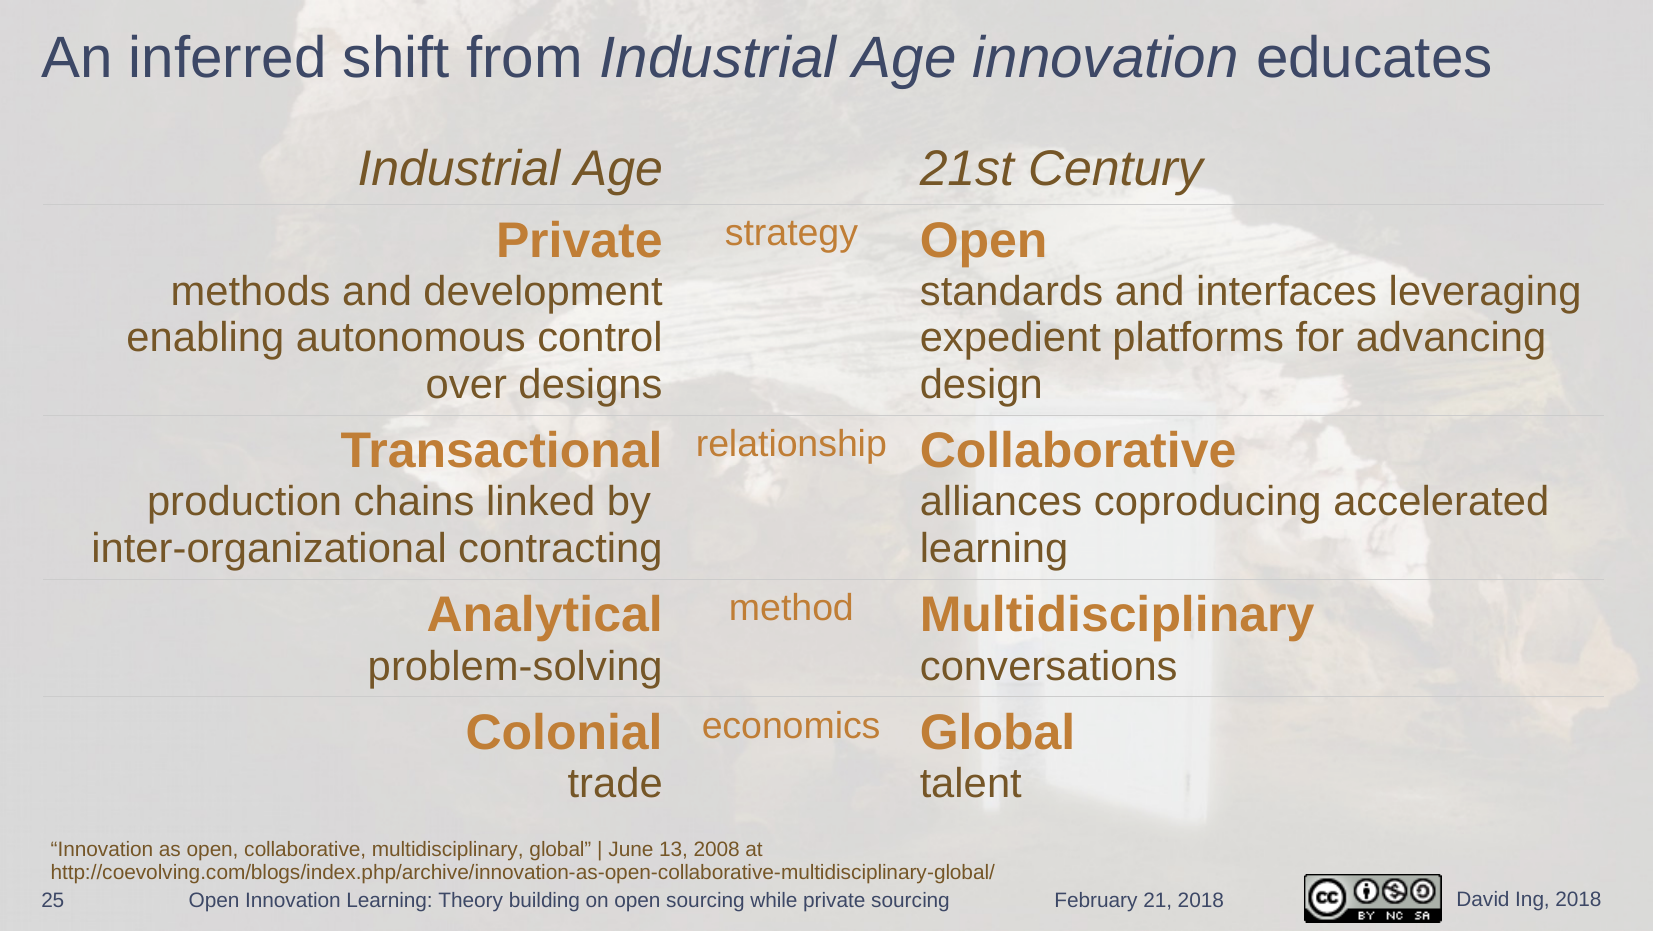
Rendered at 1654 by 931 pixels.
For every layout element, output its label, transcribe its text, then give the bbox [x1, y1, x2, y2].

table_cell Transactional production chains linked by inter-organizational contracting [43, 416, 678, 579]
table_cell economics [678, 697, 905, 814]
table_cell Multidisciplinary conversations [905, 580, 1604, 696]
table_cell Collaborative alliances coproducing accelerated learning [905, 416, 1604, 579]
table_cell Global talent [905, 697, 1604, 814]
table_cell method [678, 580, 905, 696]
table_cell Colonial trade [43, 697, 678, 814]
table_cell 4. [0, 0, 1653, 931]
title An inferred shift from Industrial Age innovation educates [41, 30, 1613, 126]
table_cell relationship [678, 416, 905, 579]
picture [1304, 892, 1442, 923]
table_cell Open standards and interfaces leveraging expedient platforms for advancing design [905, 205, 1604, 415]
table_header 21st Century [905, 133, 1604, 204]
table_cell Private methods and development enabling autonomous control over designs [43, 205, 678, 415]
text_box “Innovation as open, collaborative, multidisciplinary, global” | June 13, 2008 at http://coevolving.com/blogs/index.php/archive/innovation-as-open-collaborative-multidisciplinary-global/ [35, 830, 1567, 892]
table_header [678, 133, 905, 204]
table_header Industrial Age [43, 133, 678, 204]
table_cell strategy [678, 205, 905, 415]
table_cell Analytical problem-solving [43, 580, 678, 696]
